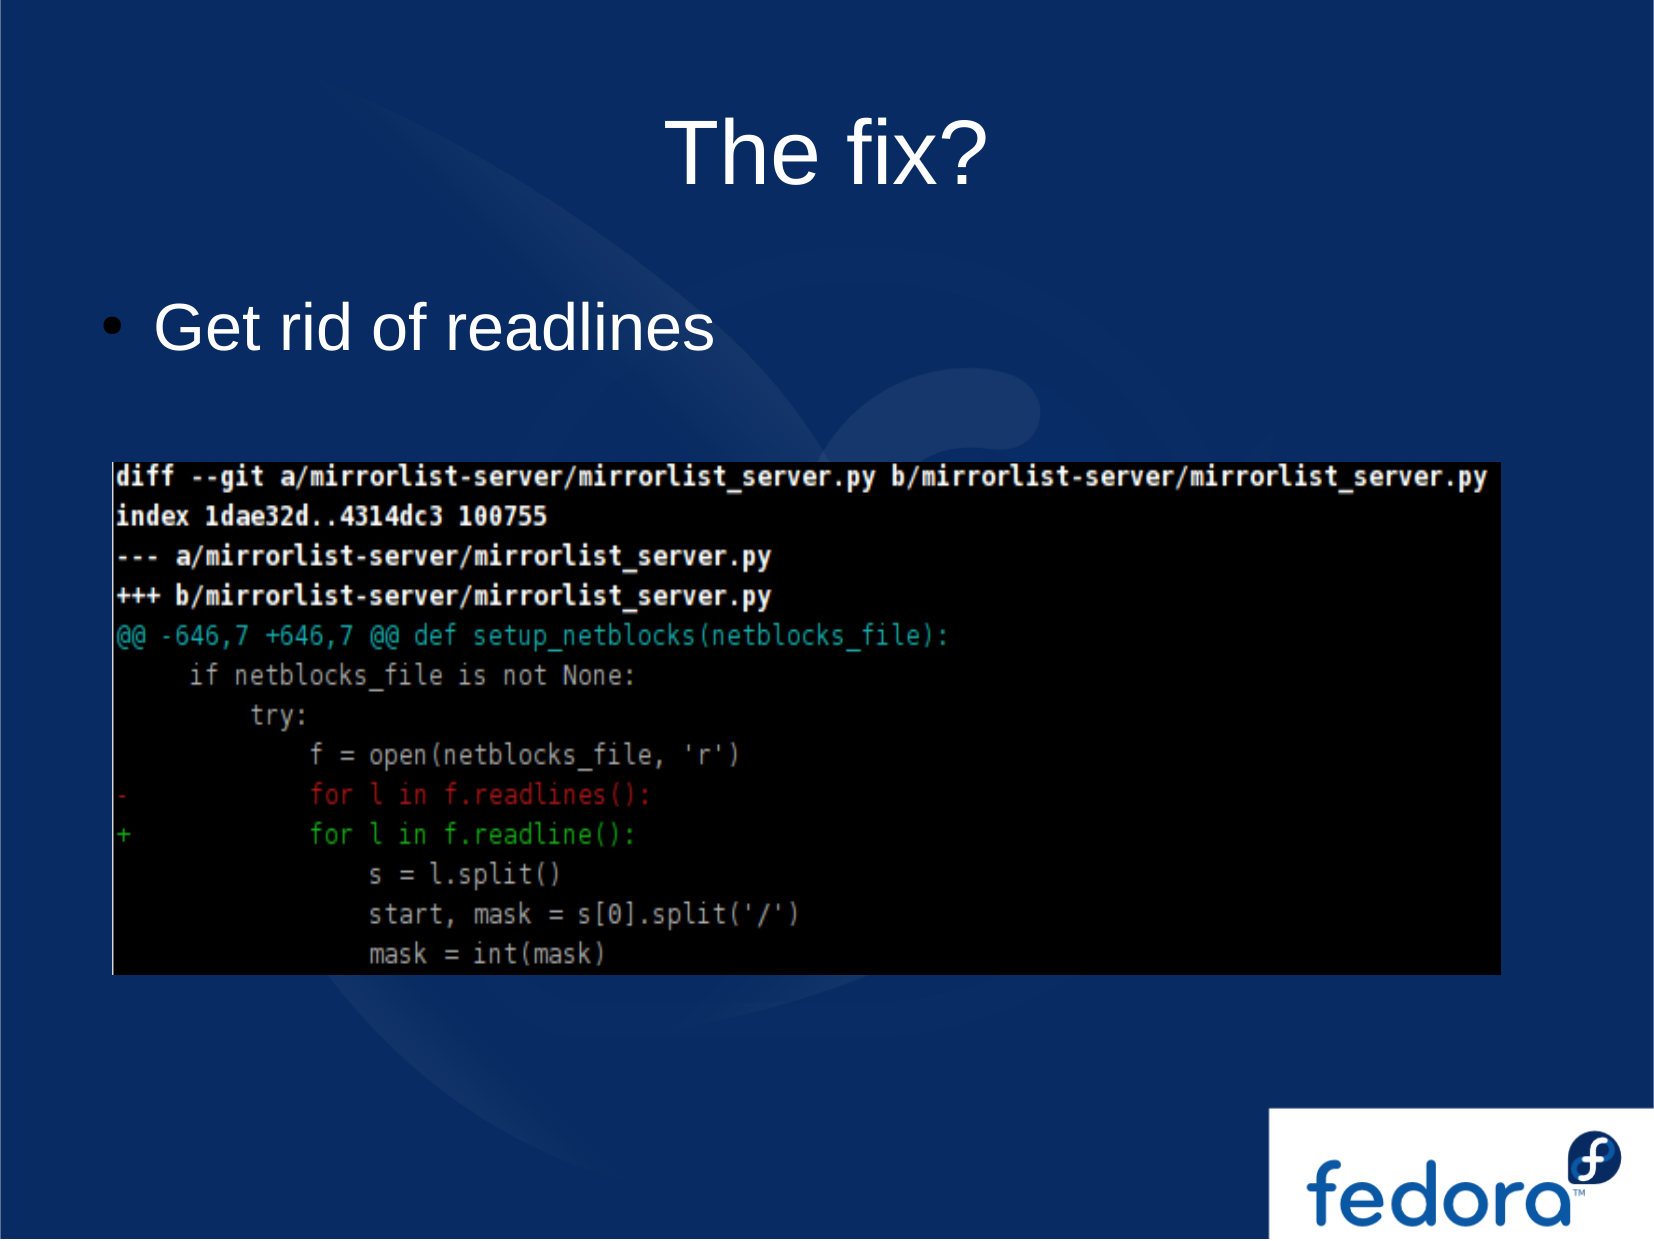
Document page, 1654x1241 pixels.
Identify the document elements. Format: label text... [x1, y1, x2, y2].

picture [0, 0, 1654, 1239]
title The fix? [82, 56, 1571, 250]
list Get rid of readlines [82, 290, 1571, 1094]
